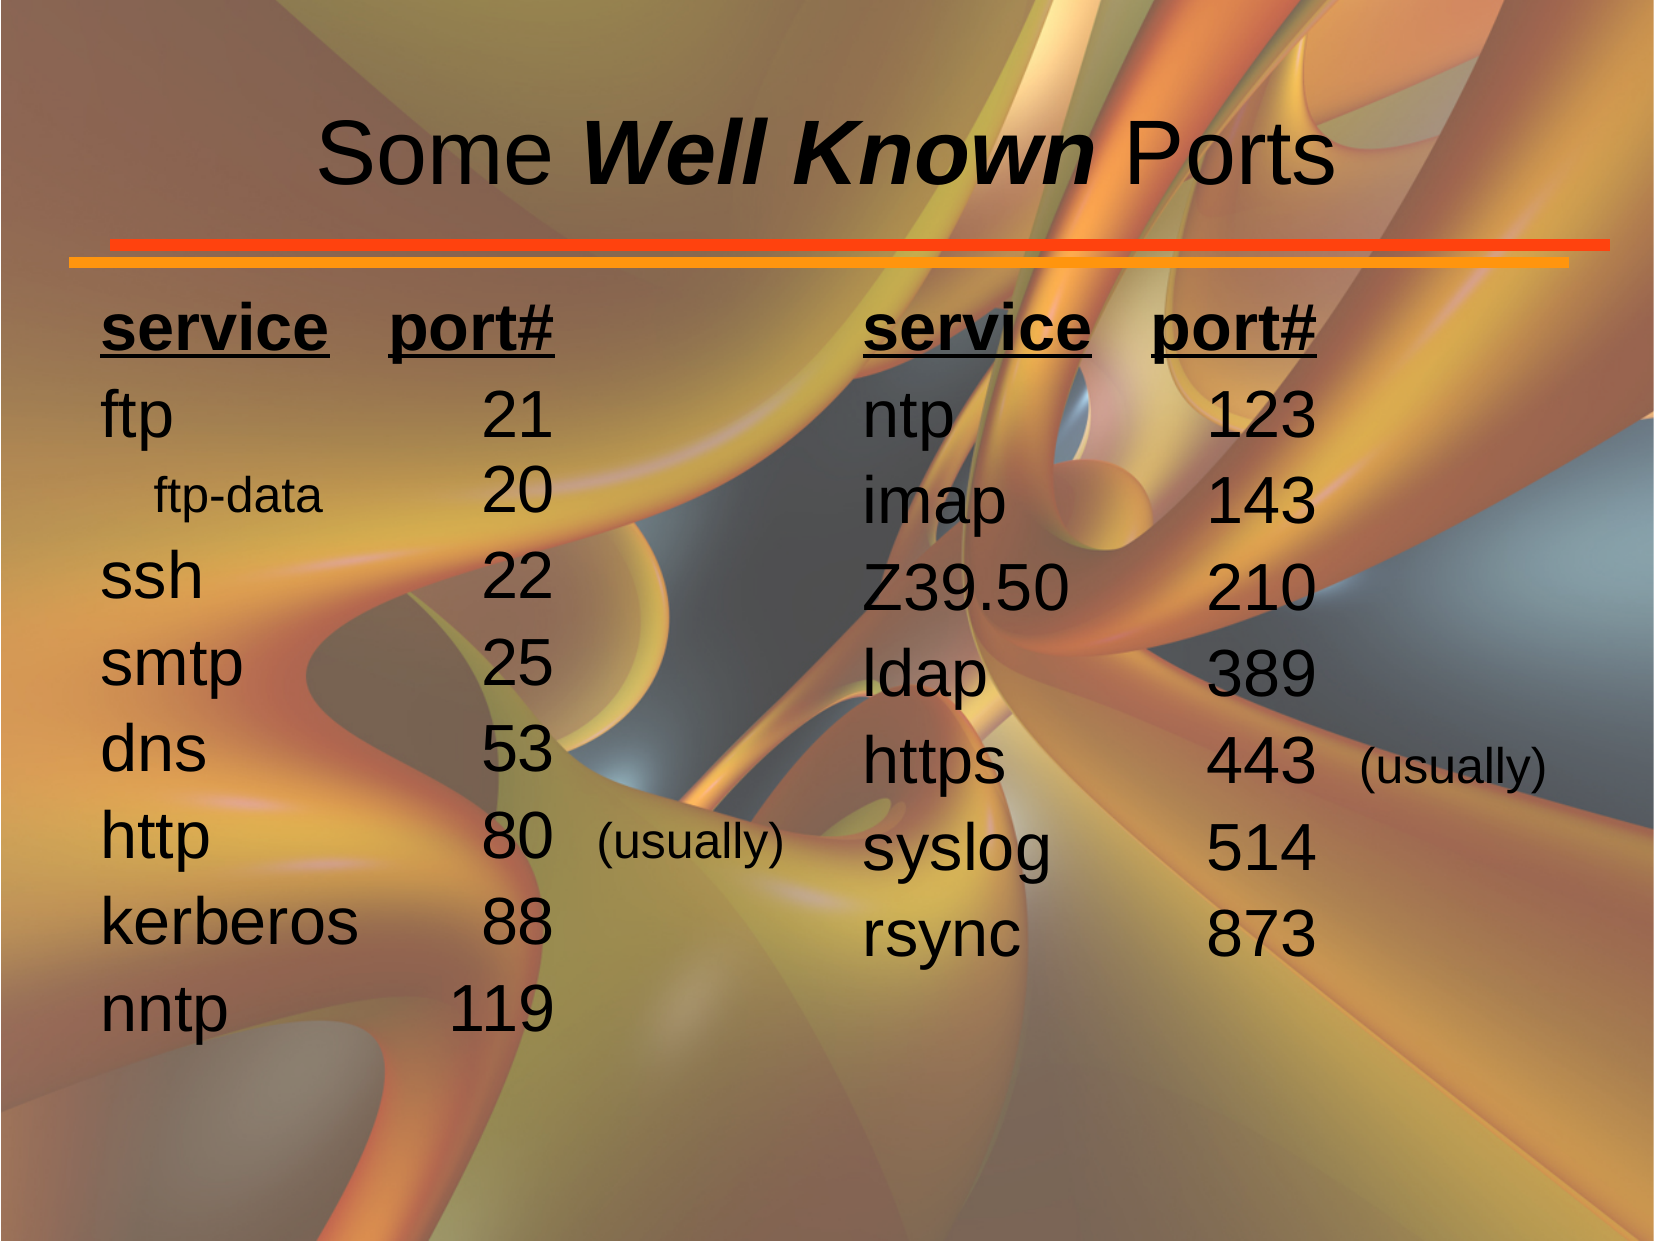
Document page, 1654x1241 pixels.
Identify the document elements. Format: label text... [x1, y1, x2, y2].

title Some Well Known Ports [82, 49, 1571, 257]
list service port# ftp 21 ftp-data 20 ssh 22 smtp 25 dns 53 http 80 (usually) kerberos 88 nntp 119 [82, 290, 809, 1124]
list service port# ntp 123 imap 143 Z39.50 210 ldap 389 https 443 (usually) syslog 514 rsync 873 [845, 290, 1572, 1135]
